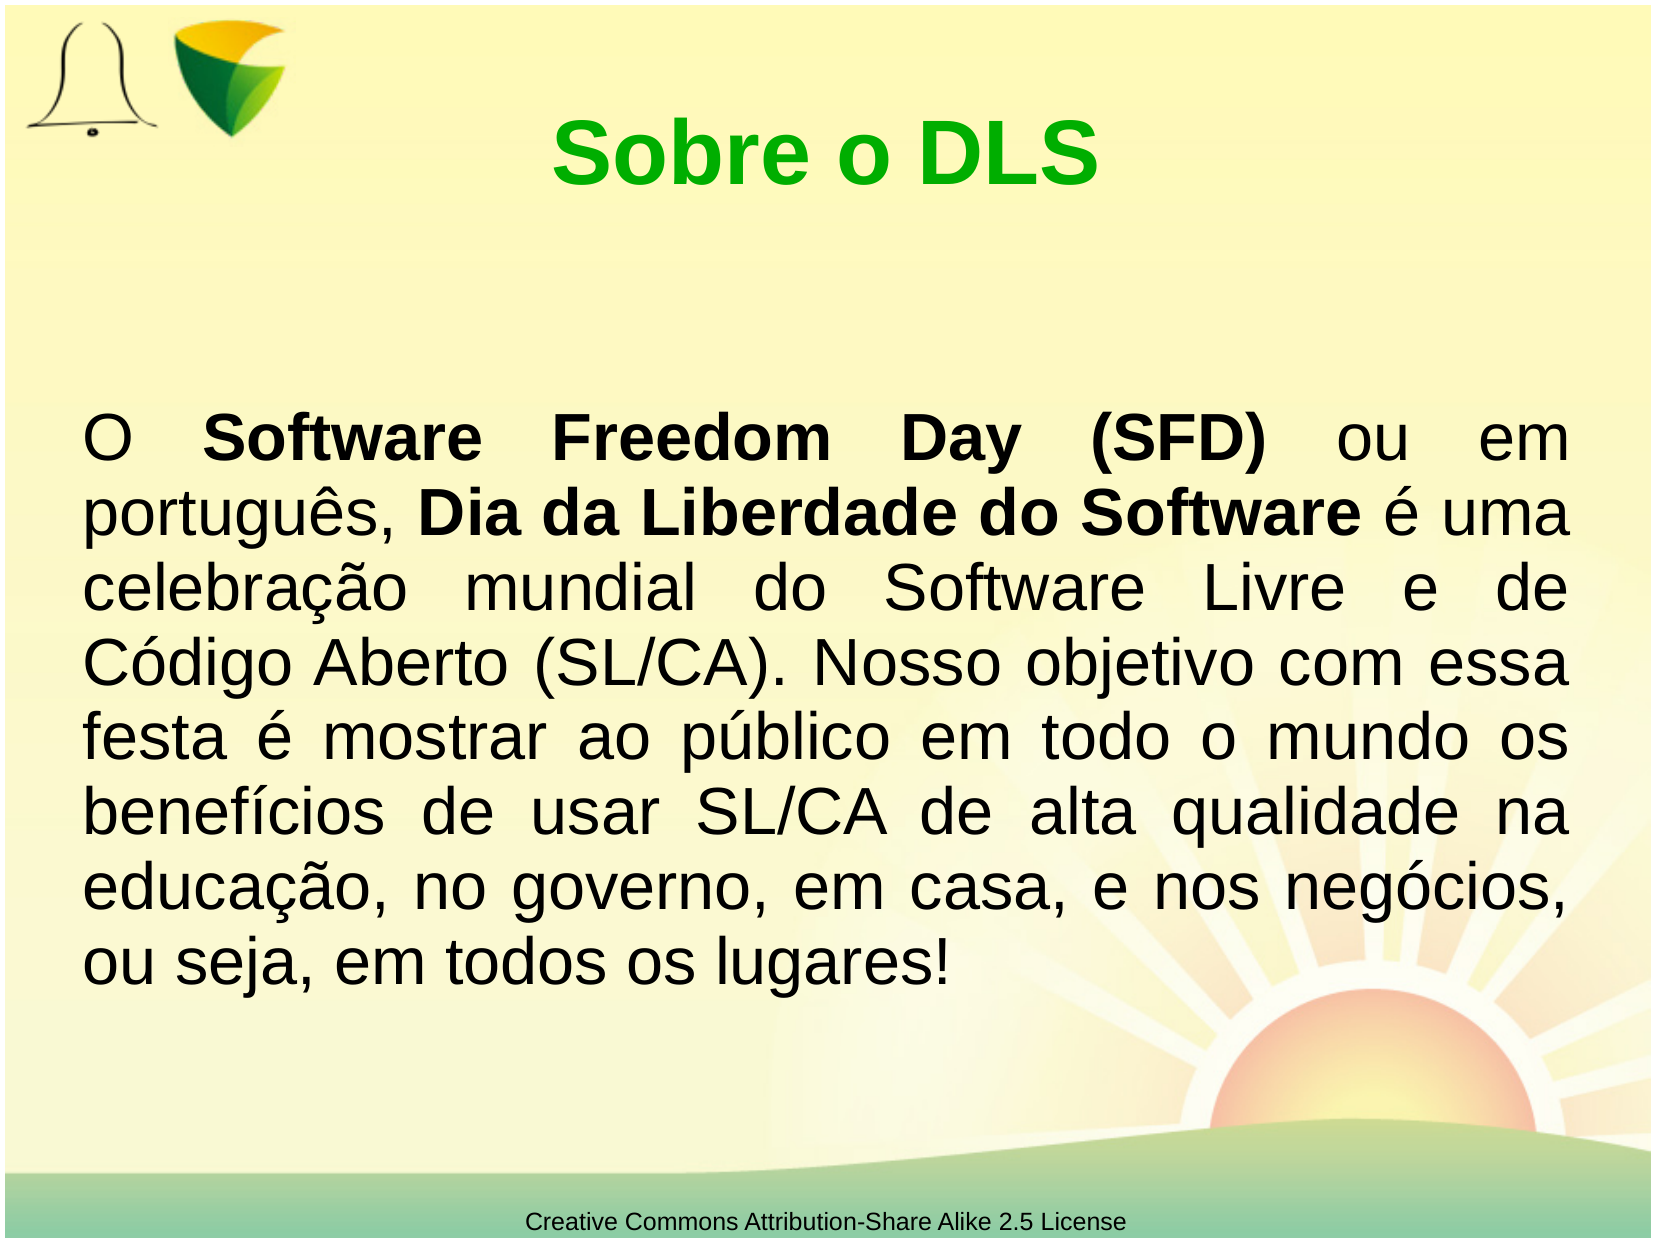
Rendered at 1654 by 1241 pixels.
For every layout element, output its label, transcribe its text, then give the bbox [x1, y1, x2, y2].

title Sobre o DLS [82, 49, 1571, 257]
picture [5, 5, 1651, 1238]
subtitle O Software Freedom Day (SFD) ou em português, Dia da Liberdade do Software é uma celebração mundial do Software Livre e de Código Aberto (SL/CA). Nosso objetivo com essa festa é mostrar ao público em todo o mundo os benefícios de usar SL/CA de alta qualidade na educação, no governo, em casa, e nos negócios, ou seja, em todos os lugares! [82, 290, 1571, 1109]
